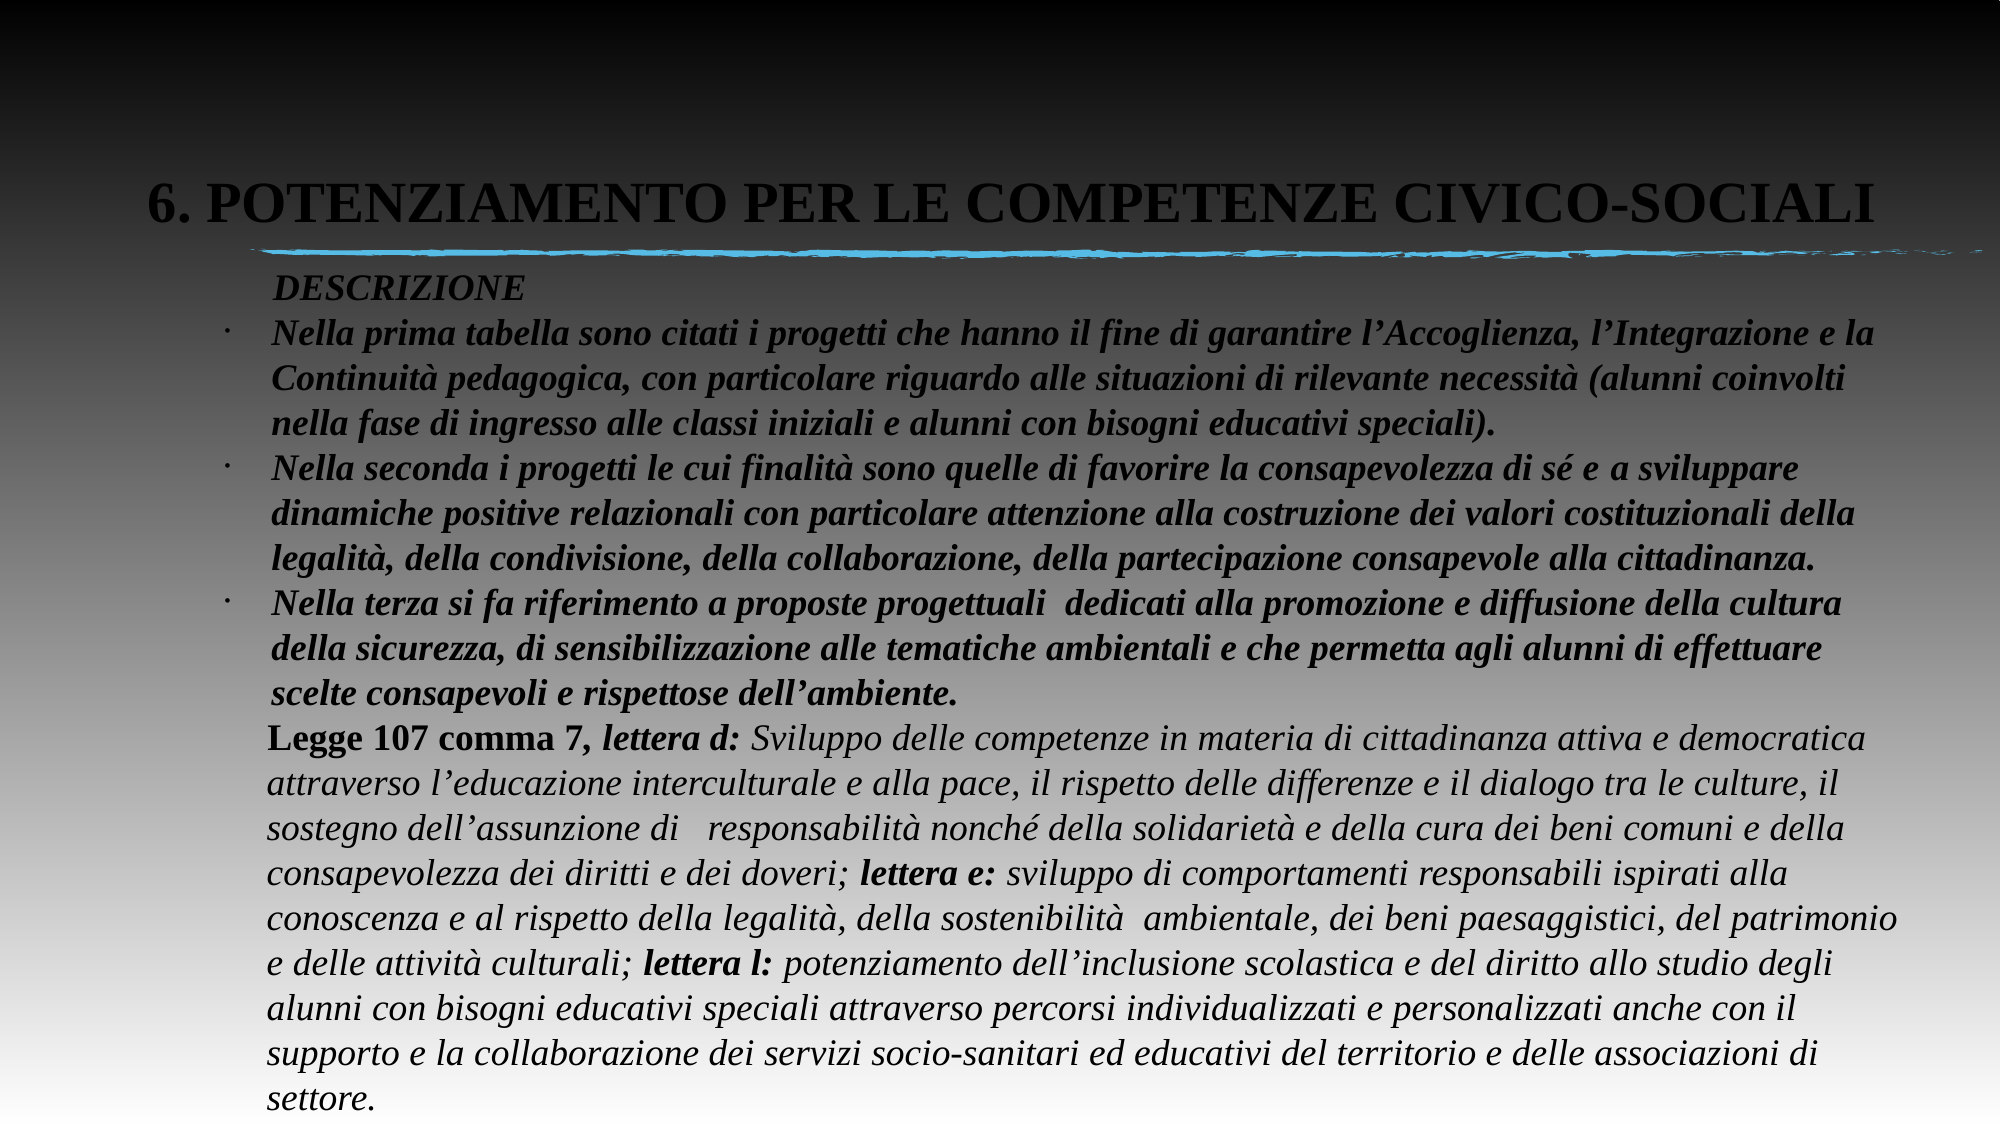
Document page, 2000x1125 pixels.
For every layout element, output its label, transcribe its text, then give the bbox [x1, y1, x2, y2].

text_box 6. POTENZIAMENTO PER LE COMPETENZE CIVICO-SOCIALI [24, 41, 2000, 242]
title [196, 242, 1857, 255]
text_box DESCRIZIONE Nella prima tabella sono citati i progetti che hanno il fine di garantire l’Accoglienza, l’Integrazione e la Continuità pedagogica, con particolare riguardo alle situazioni di rilevante necessità (alunni coinvolti nella fase di ingresso alle classi iniziali e alunni con bisogni educativi speciali). Nella seconda i progetti le cui finalità sono quelle di favorire la consapevolezza di sé e a sviluppare dinamiche positive relazionali con particolare attenzione alla costruzione dei valori costituzionali della legalità, della condivisione, della collaborazione, della partecipazione consapevole alla cittadinanza. Nella terza si fa riferimento a proposte progettuali dedicati alla promozione e diffusione della cultura della sicurezza, di sensibilizzazione alle tematiche ambientali e che permetta agli alunni di effettuare scelte consapevoli e rispettose dell’ambiente. Legge 107 comma 7, lettera d: Sviluppo delle competenze in materia di cittadinanza attiva e democratica attraverso l’educazione interculturale e alla pace, il rispetto delle differenze e il dialogo tra le culture, il sostegno dell’assunzione di responsabilità nonché della solidarietà e della cura dei beni comuni e della consapevolezza dei diritti e dei doveri; lettera e: sviluppo di comportamenti responsabili ispirati alla conoscenza e al rispetto della legalità, della sostenibilità ambientale, dei beni paesaggistici, del patrimonio e delle attività culturali; lettera l: potenziamento dell’inclusione scolastica e del diritto allo studio degli alunni con bisogni educativi speciali attraverso percorsi individualizzati e personalizzati anche con il supporto e la collaborazione dei servizi socio-sanitari ed educativi del territorio e delle associazioni di settore. [134, 255, 1922, 1125]
